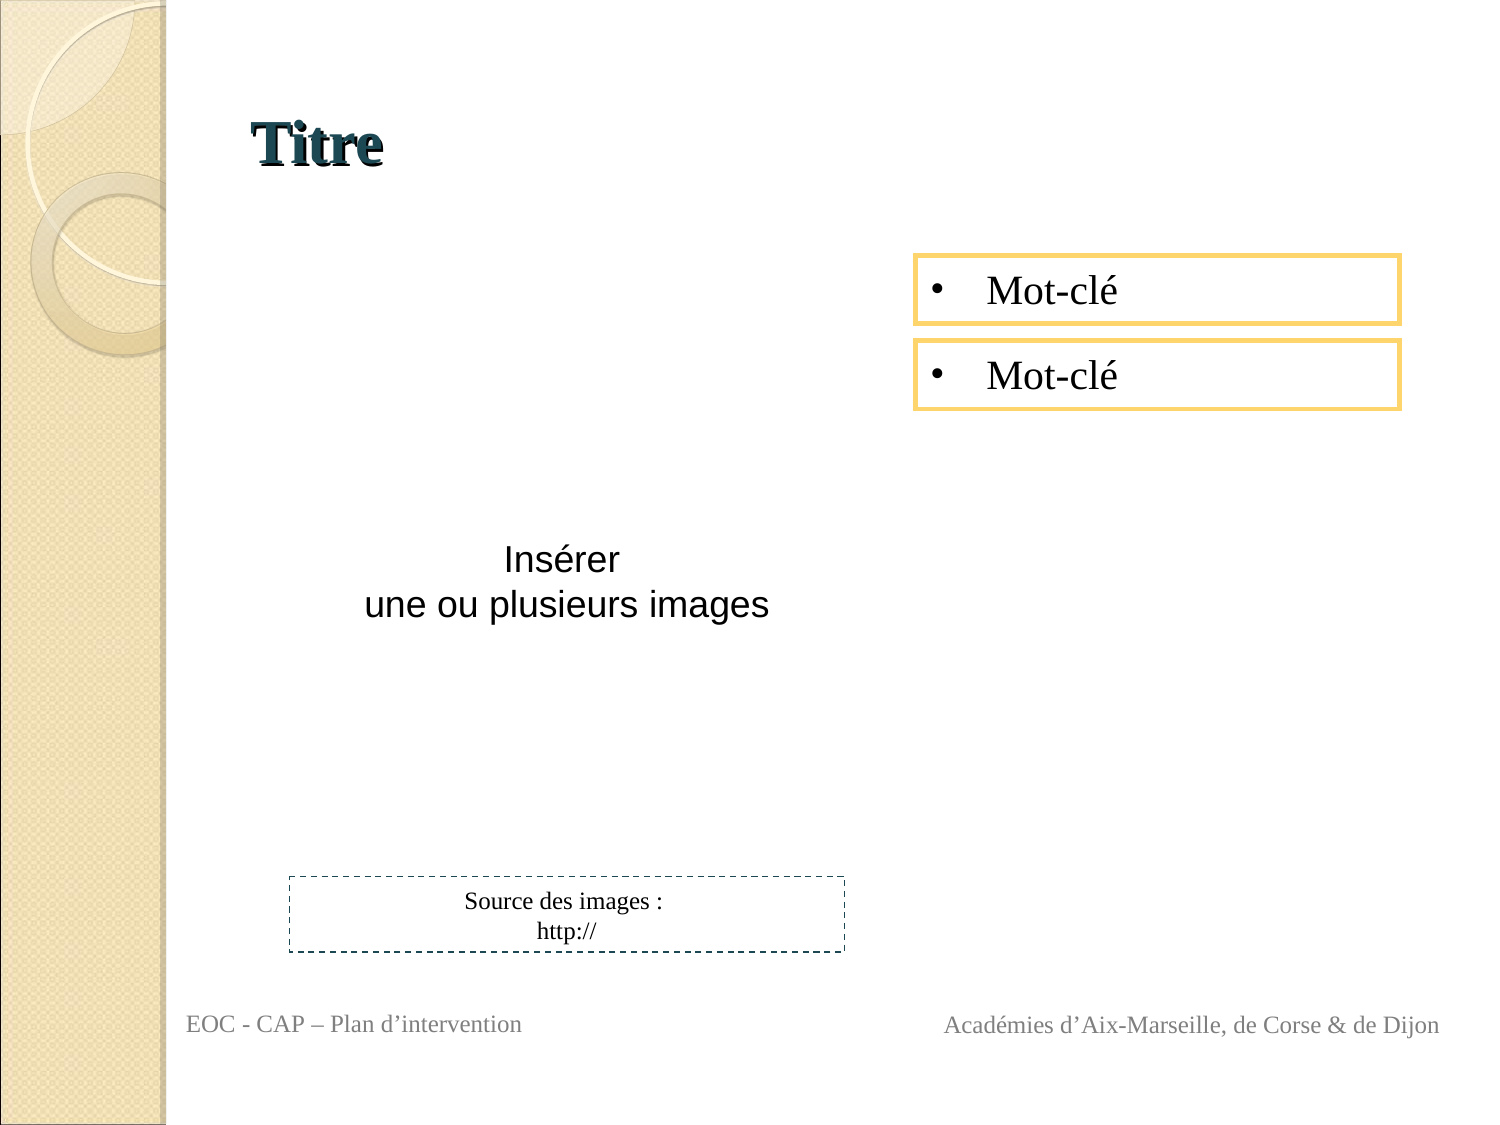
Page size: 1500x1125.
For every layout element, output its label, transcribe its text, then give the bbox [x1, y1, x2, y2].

text_box EOC - CAP – Plan d’intervention [171, 999, 771, 1070]
picture [0, 9, 166, 1125]
text_box Insérer une ou plusieurs images [301, 527, 833, 633]
text_box Académies d’Aix-Marseille, de Corse & de Dijon [560, 1000, 1456, 1071]
title Titre [235, 45, 1466, 233]
text_box Mot-clé [915, 340, 1400, 409]
picture [136, 0, 160, 4]
text_box Source des images : http:// [289, 876, 845, 952]
text_box Mot-clé [915, 255, 1400, 324]
